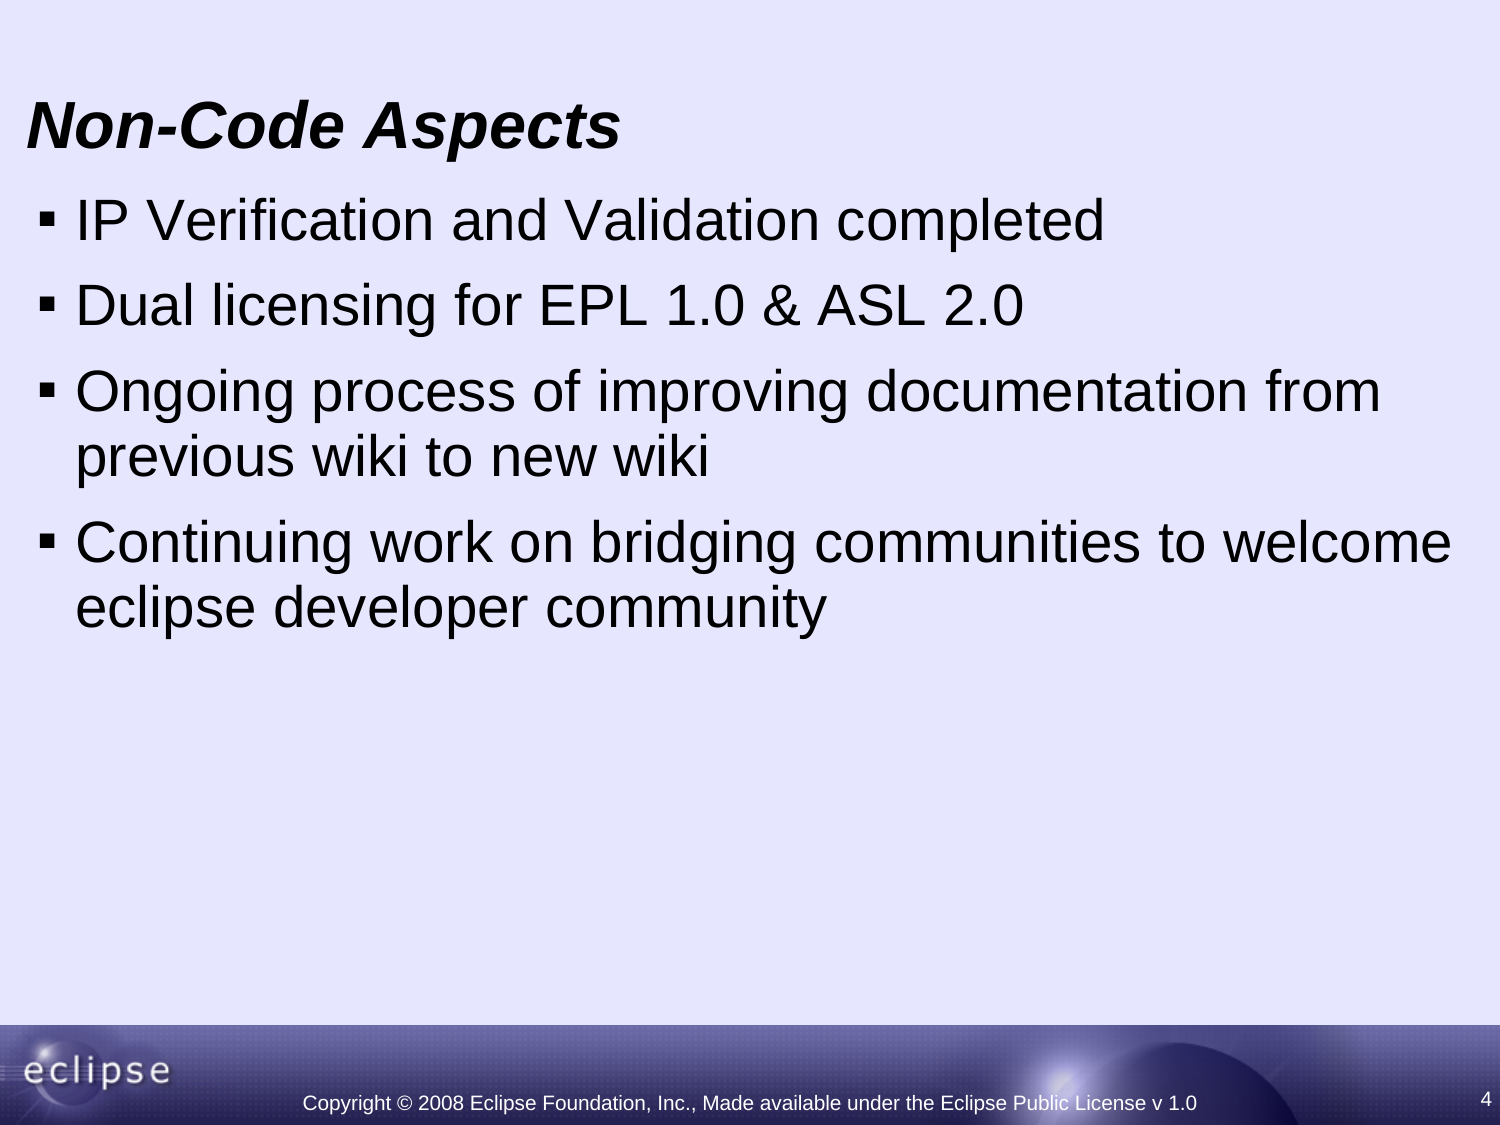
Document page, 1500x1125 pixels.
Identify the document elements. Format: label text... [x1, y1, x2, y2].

list IP Verification and Validation completed Dual licensing for EPL 1.0 & ASL 2.0 Ongoing process of improving documentation from previous wiki to new wiki Continuing work on bridging communities to welcome eclipse developer community [37, 187, 1463, 1021]
picture [0, 1025, 1500, 1125]
title Non-Code Aspects [26, 84, 1474, 172]
